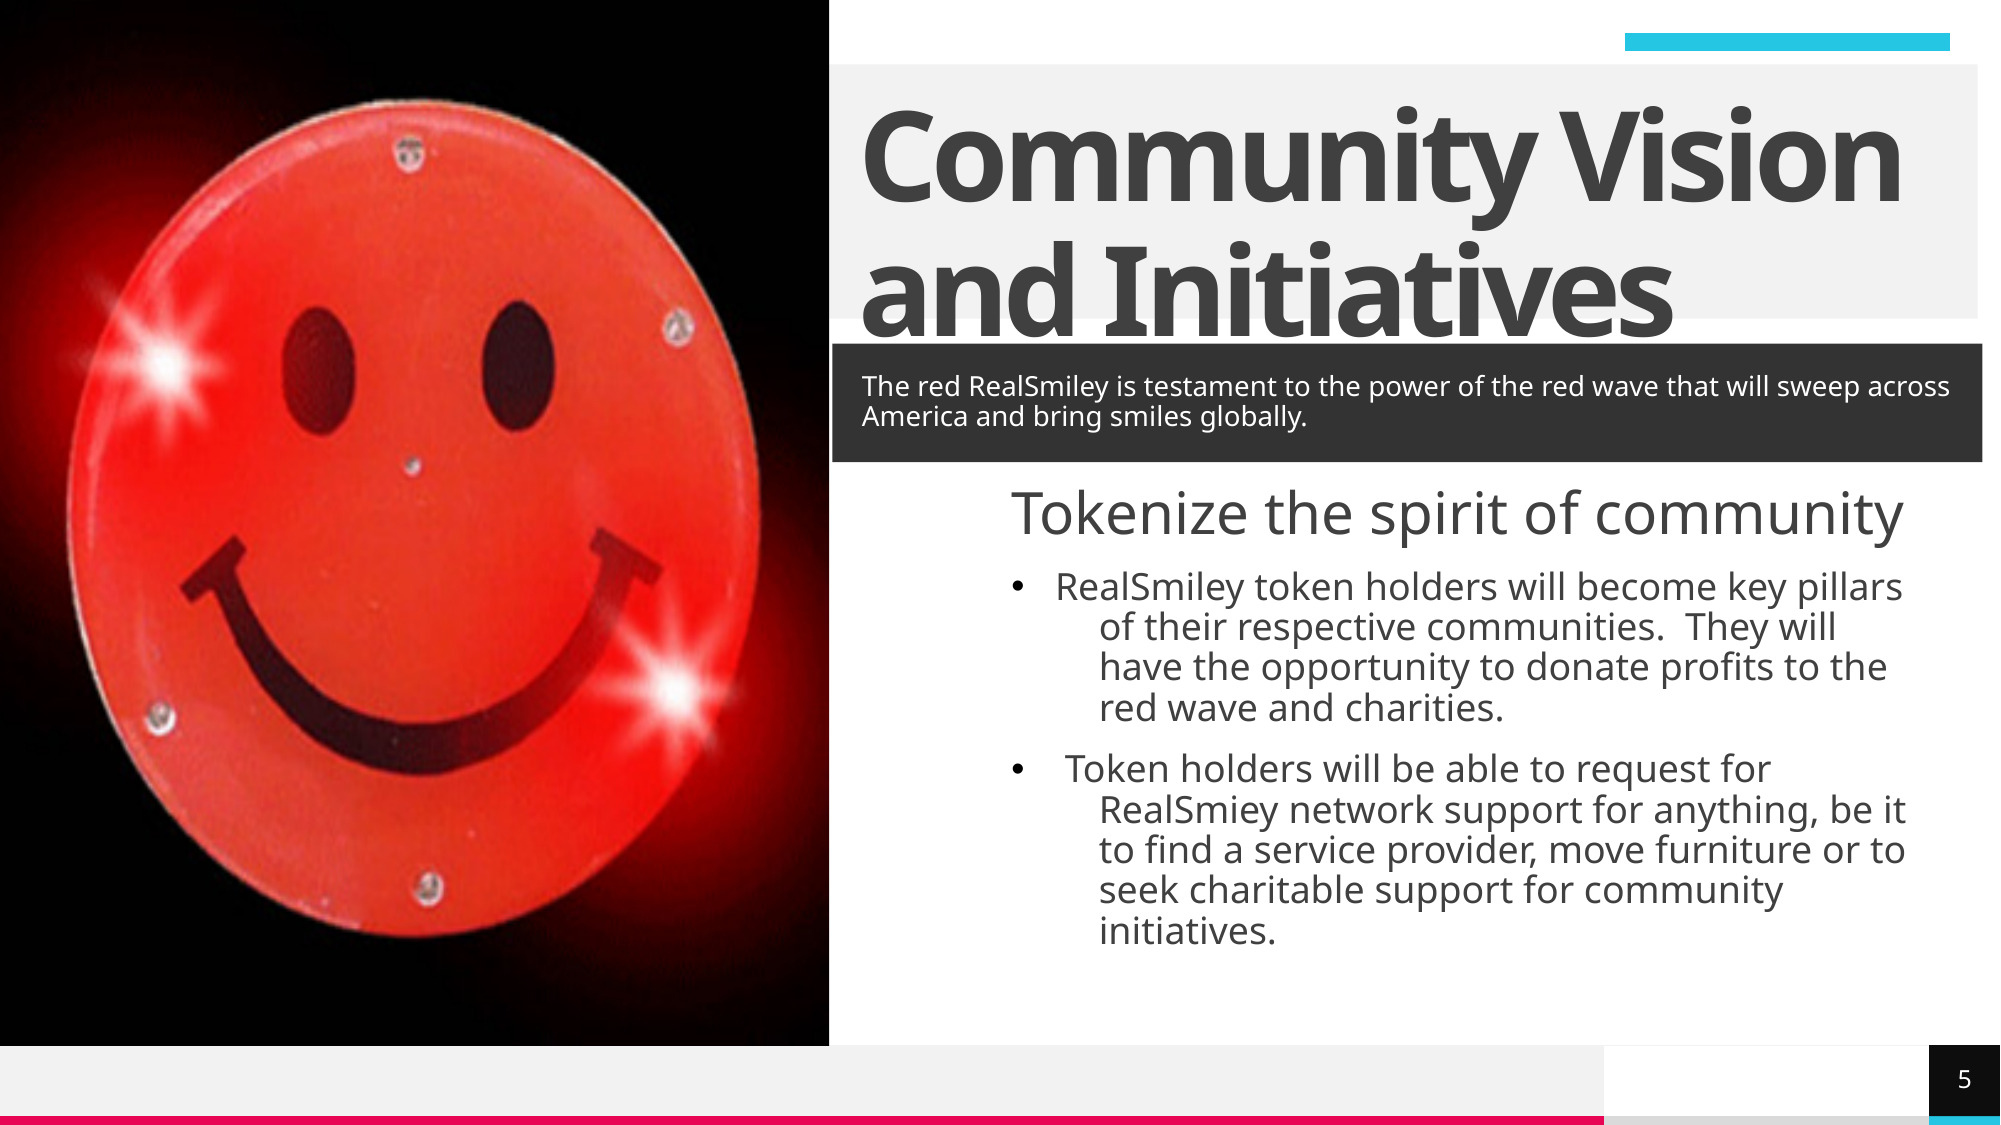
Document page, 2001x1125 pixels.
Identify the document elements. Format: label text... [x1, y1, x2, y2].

list The red RealSmiley is testament to the power of the red wave that will sweep across America and bring smiles globally. [832, 343, 1983, 463]
text_box [1625, 33, 1950, 51]
text_box 5 [1929, 1045, 2000, 1117]
title Community Vision and Initiatives [830, 64, 1978, 319]
list Tokenize the spirit of community RealSmiley token holders will become key pillars of their respective communities. They will have the opportunity to donate profits to the red wave and charities. Token holders will be able to request for RealSmiey network support for anything, be it to find a service provider, move furniture or to seek charitable support for community initiatives. [1011, 483, 1930, 1016]
picture [0, 0, 830, 1046]
